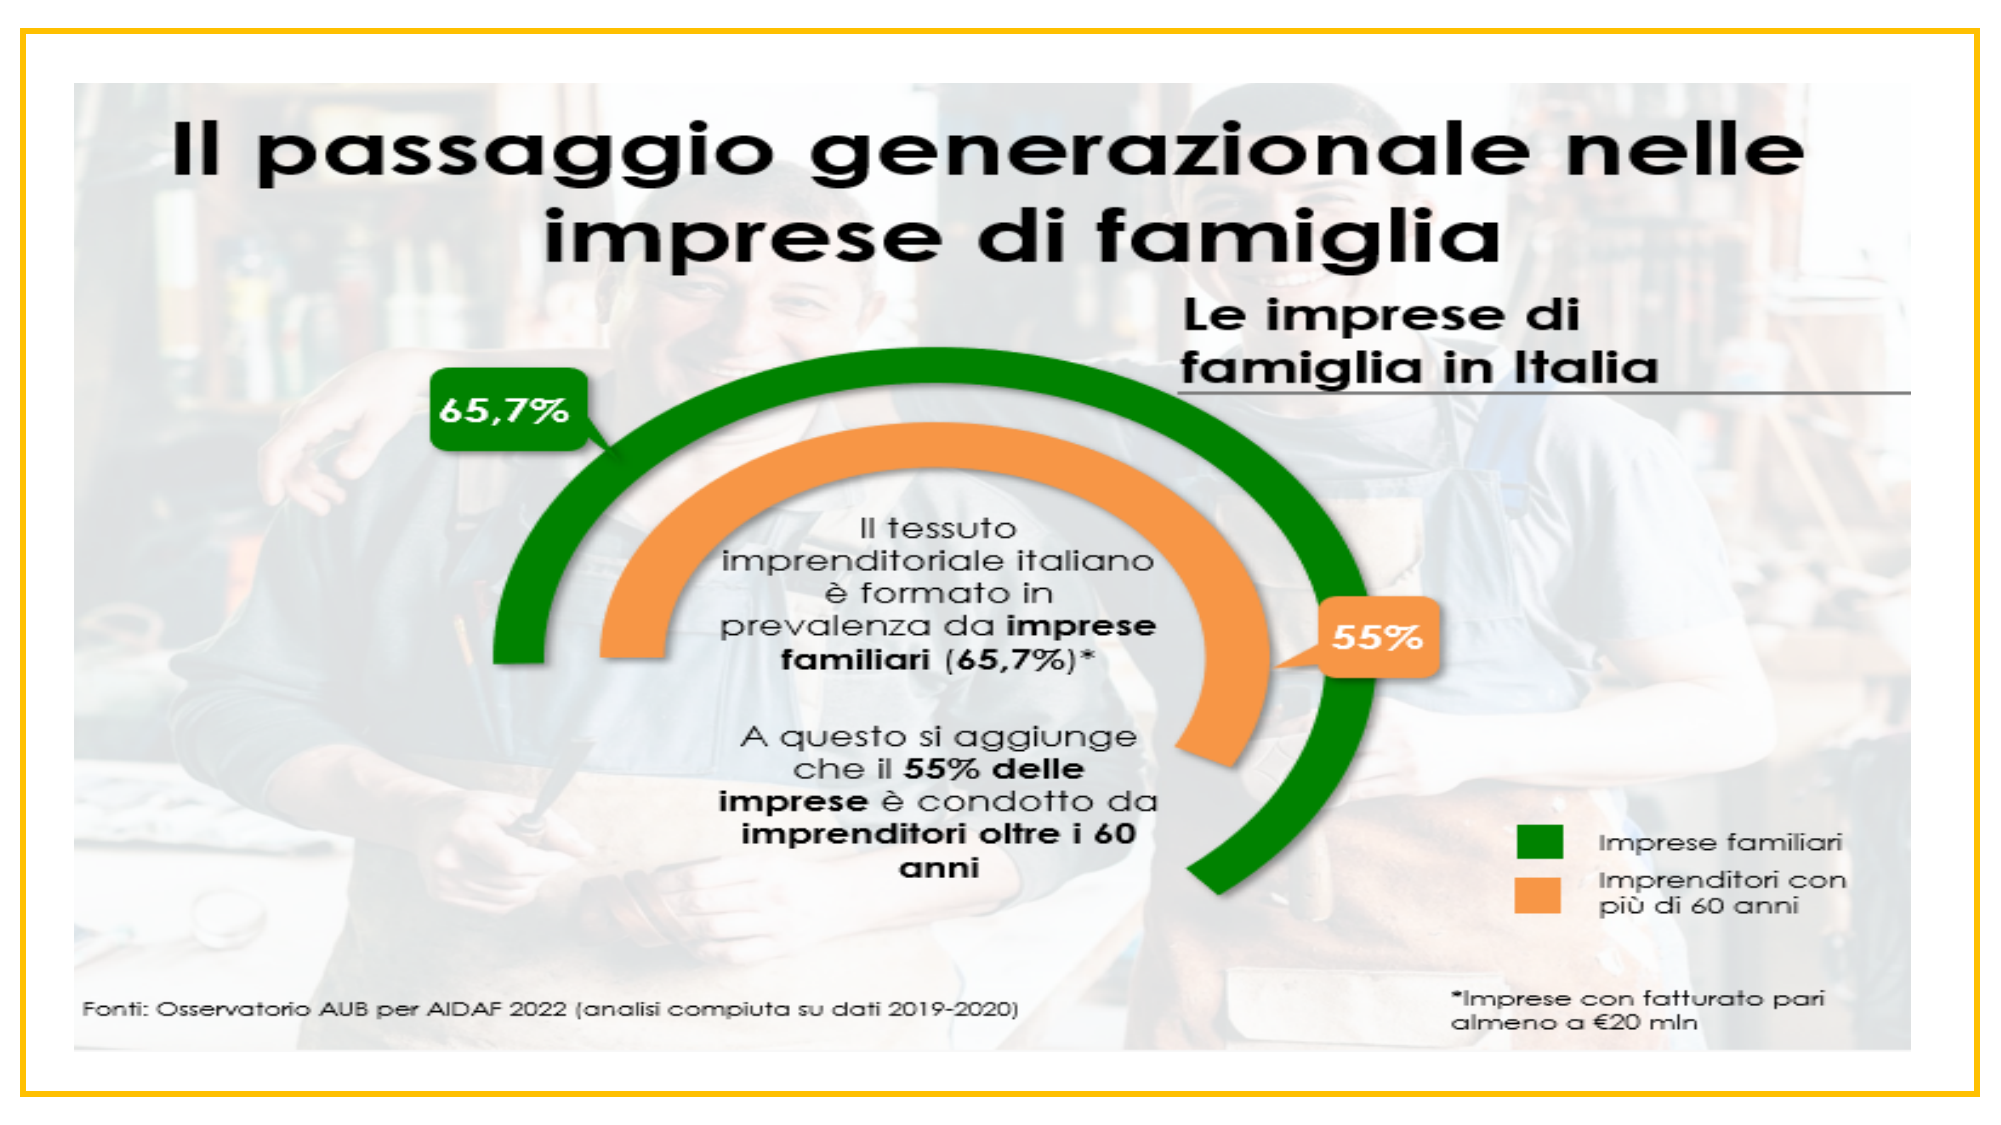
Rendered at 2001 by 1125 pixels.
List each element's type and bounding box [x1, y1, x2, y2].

text_box [22, 31, 1978, 1095]
picture [74, 83, 1911, 1052]
